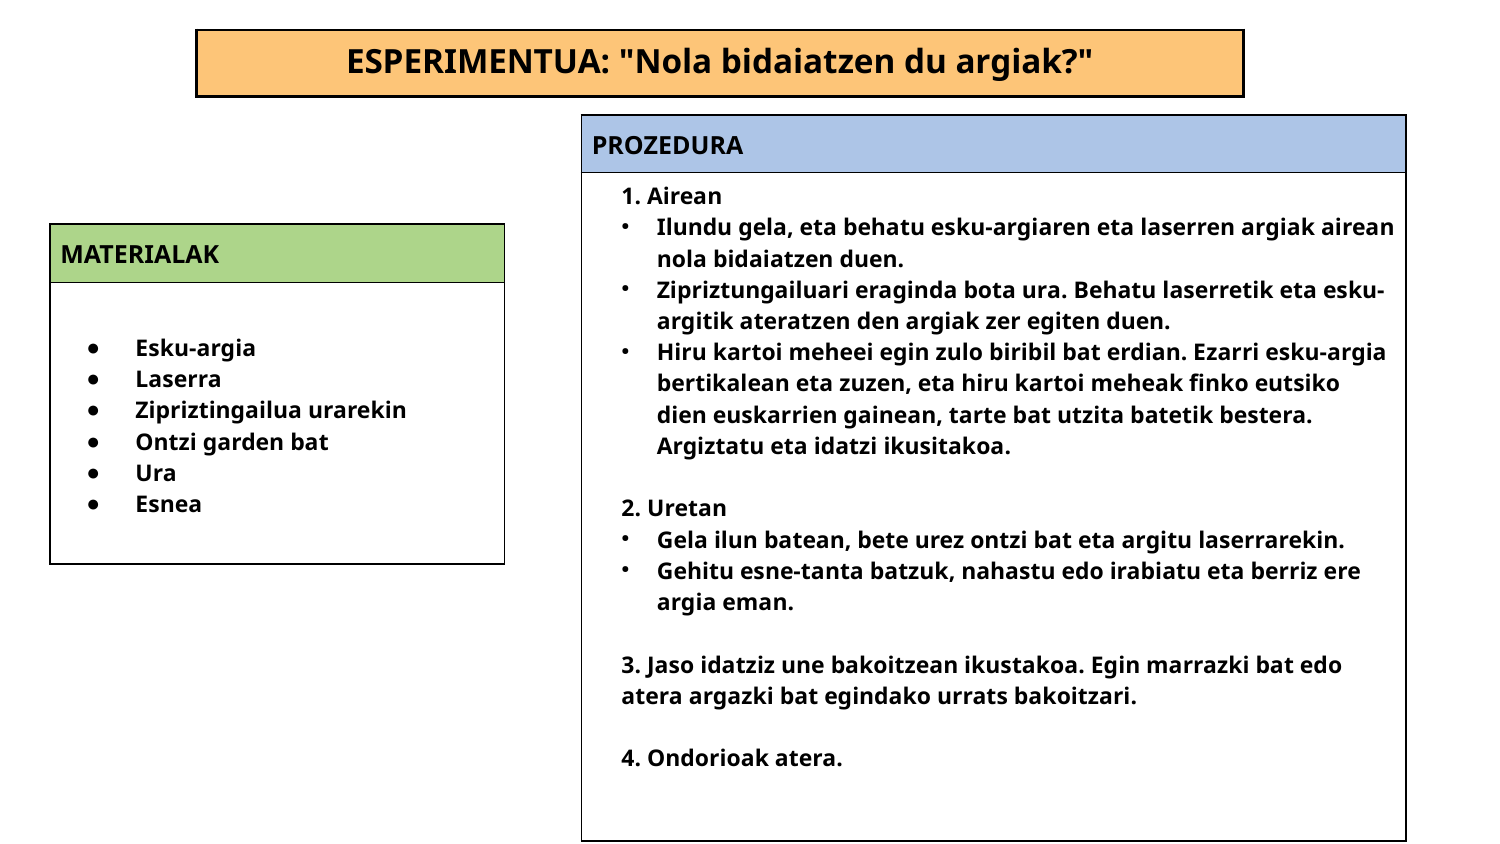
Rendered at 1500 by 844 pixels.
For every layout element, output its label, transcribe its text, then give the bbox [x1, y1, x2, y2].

table_header MATERIALAK [51, 225, 504, 282]
table_cell 1. Airean Ilundu gela, eta behatu esku-argiaren eta laserren argiak airean nola bidaiatzen duen. Zipriztungailuari eraginda bota ura. Behatu laserretik eta esku-argitik ateratzen den argiak zer egiten duen. Hiru kartoi meheei egin zulo biribil bat erdian. Ezarri esku-argia bertikalean eta zuzen, eta hiru kartoi meheak finko eutsiko dien euskarrien gainean, tarte bat utzita batetik bestera. Argiztatu eta idatzi ikusitakoa. 2. Uretan Gela ilun batean, bete urez ontzi bat eta argitu laserrarekin. Gehitu esne-tanta batzuk, nahastu edo irabiatu eta berriz ere argia eman. 3. Jaso idatziz une bakoitzean ikustakoa. Egin marrazki bat edo atera argazki bat egindako urrats bakoitzari. 4. Ondorioak atera. [582, 173, 1405, 840]
table_header PROZEDURA [582, 116, 1405, 172]
table_header ESPERIMENTUA: "Nola bidaiatzen du argiak?" [198, 31, 1242, 95]
table_cell Esku-argia Laserra Zipriztingailua urarekin Ontzi garden bat Ura Esnea [51, 283, 504, 563]
